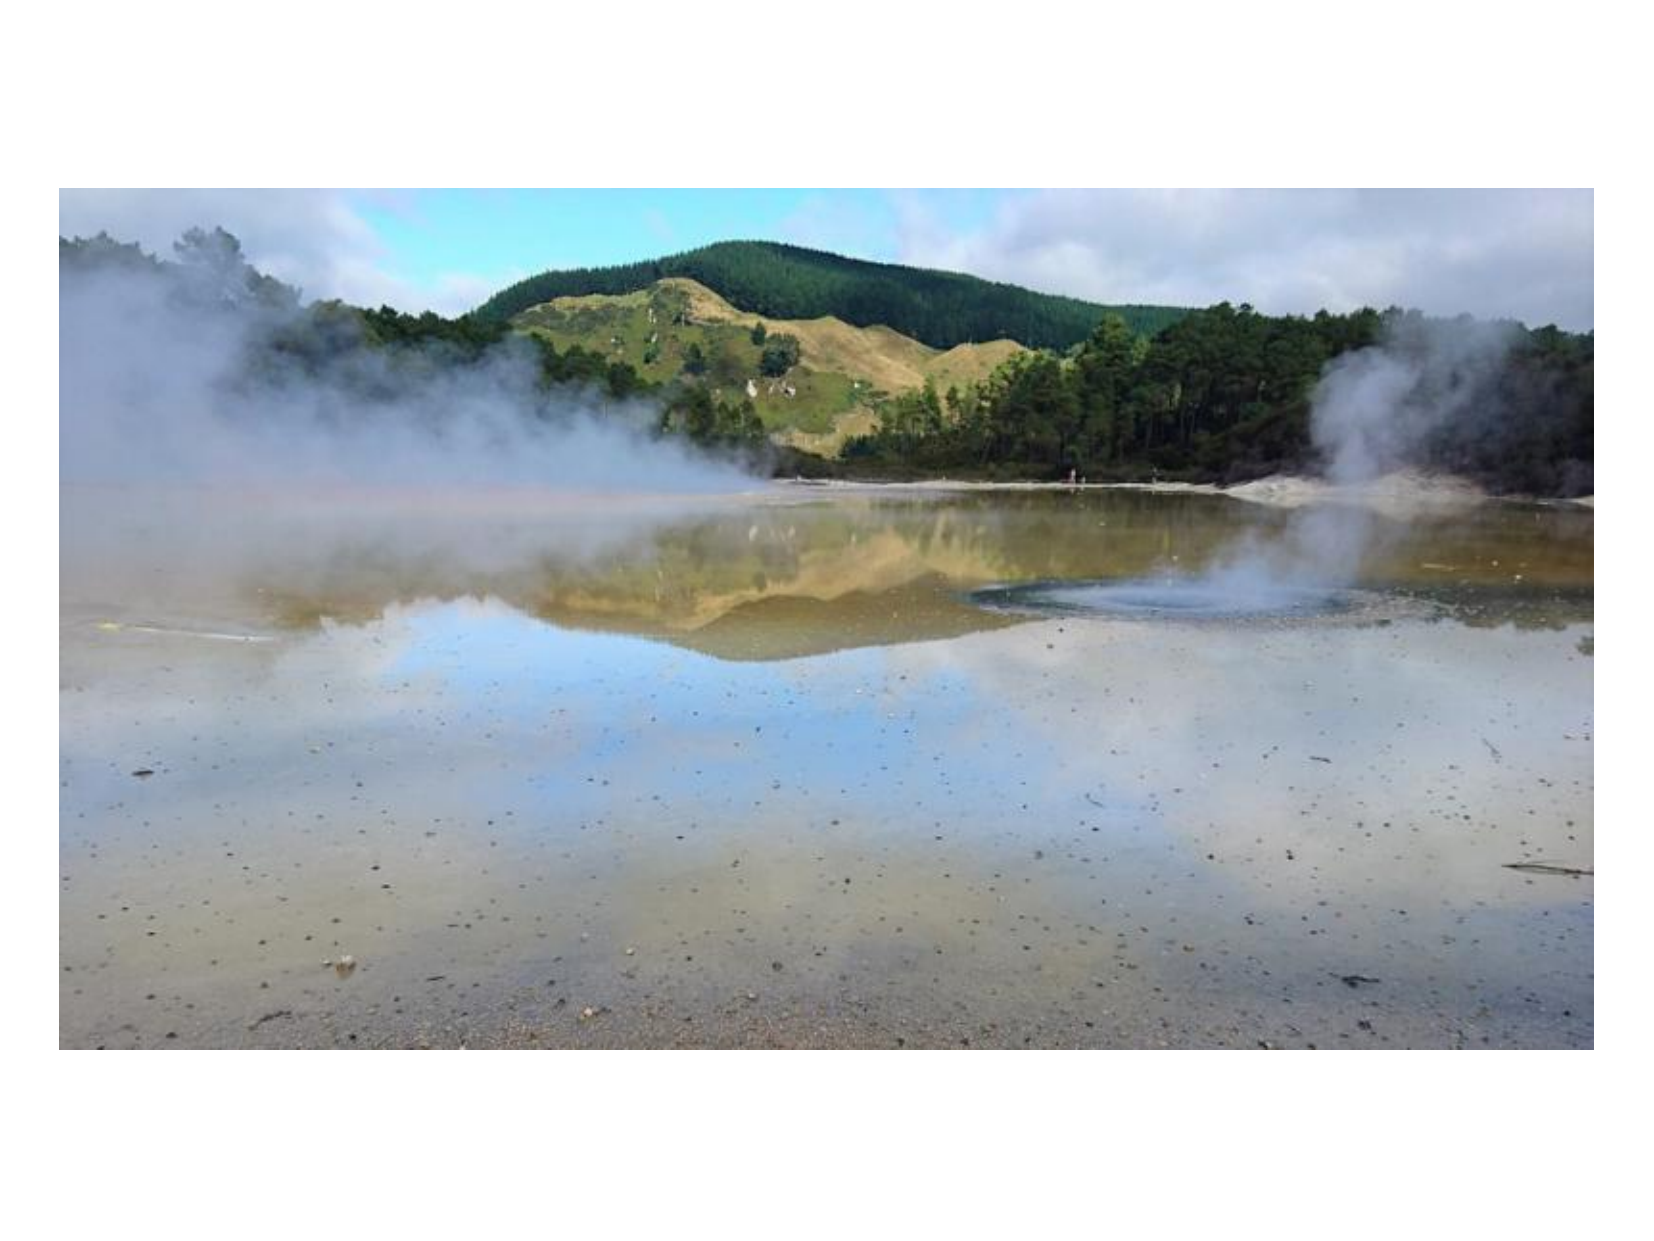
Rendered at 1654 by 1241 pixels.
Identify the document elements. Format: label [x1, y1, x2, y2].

picture [59, 188, 1594, 1050]
